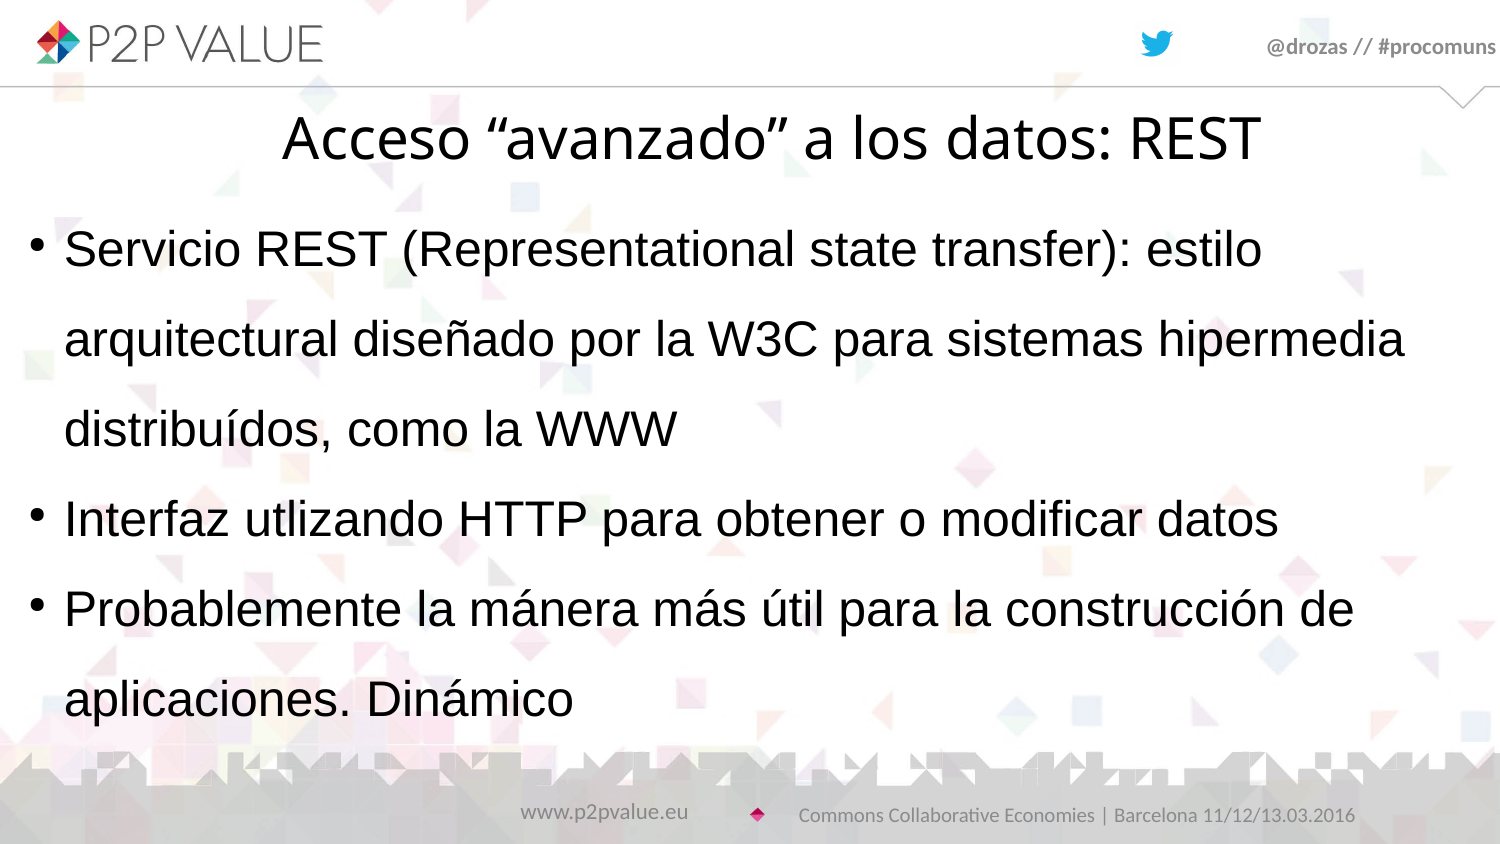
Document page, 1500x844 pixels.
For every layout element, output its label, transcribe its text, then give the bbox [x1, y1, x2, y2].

subtitle Servicio REST (Representational state transfer): estilo arquitectural diseñado por la W3C para sistemas hipermedia distribuídos, como la WWW Interfaz utlizando HTTP para obtener o modificar datos Probablemente la mánera más útil para la construcción de aplicaciones. Dinámico [15, 180, 1496, 736]
picture [0, 0, 1500, 844]
text_box Commons Collaborative Economies | Barcelona 11/12/13.03.2016 [785, 791, 1500, 837]
text_box @drozas // #procomuns [1169, 15, 1500, 76]
title Acceso “avanzado” a los datos: REST [105, 92, 1441, 180]
text_box www.p2pvalue.eu [514, 790, 733, 830]
